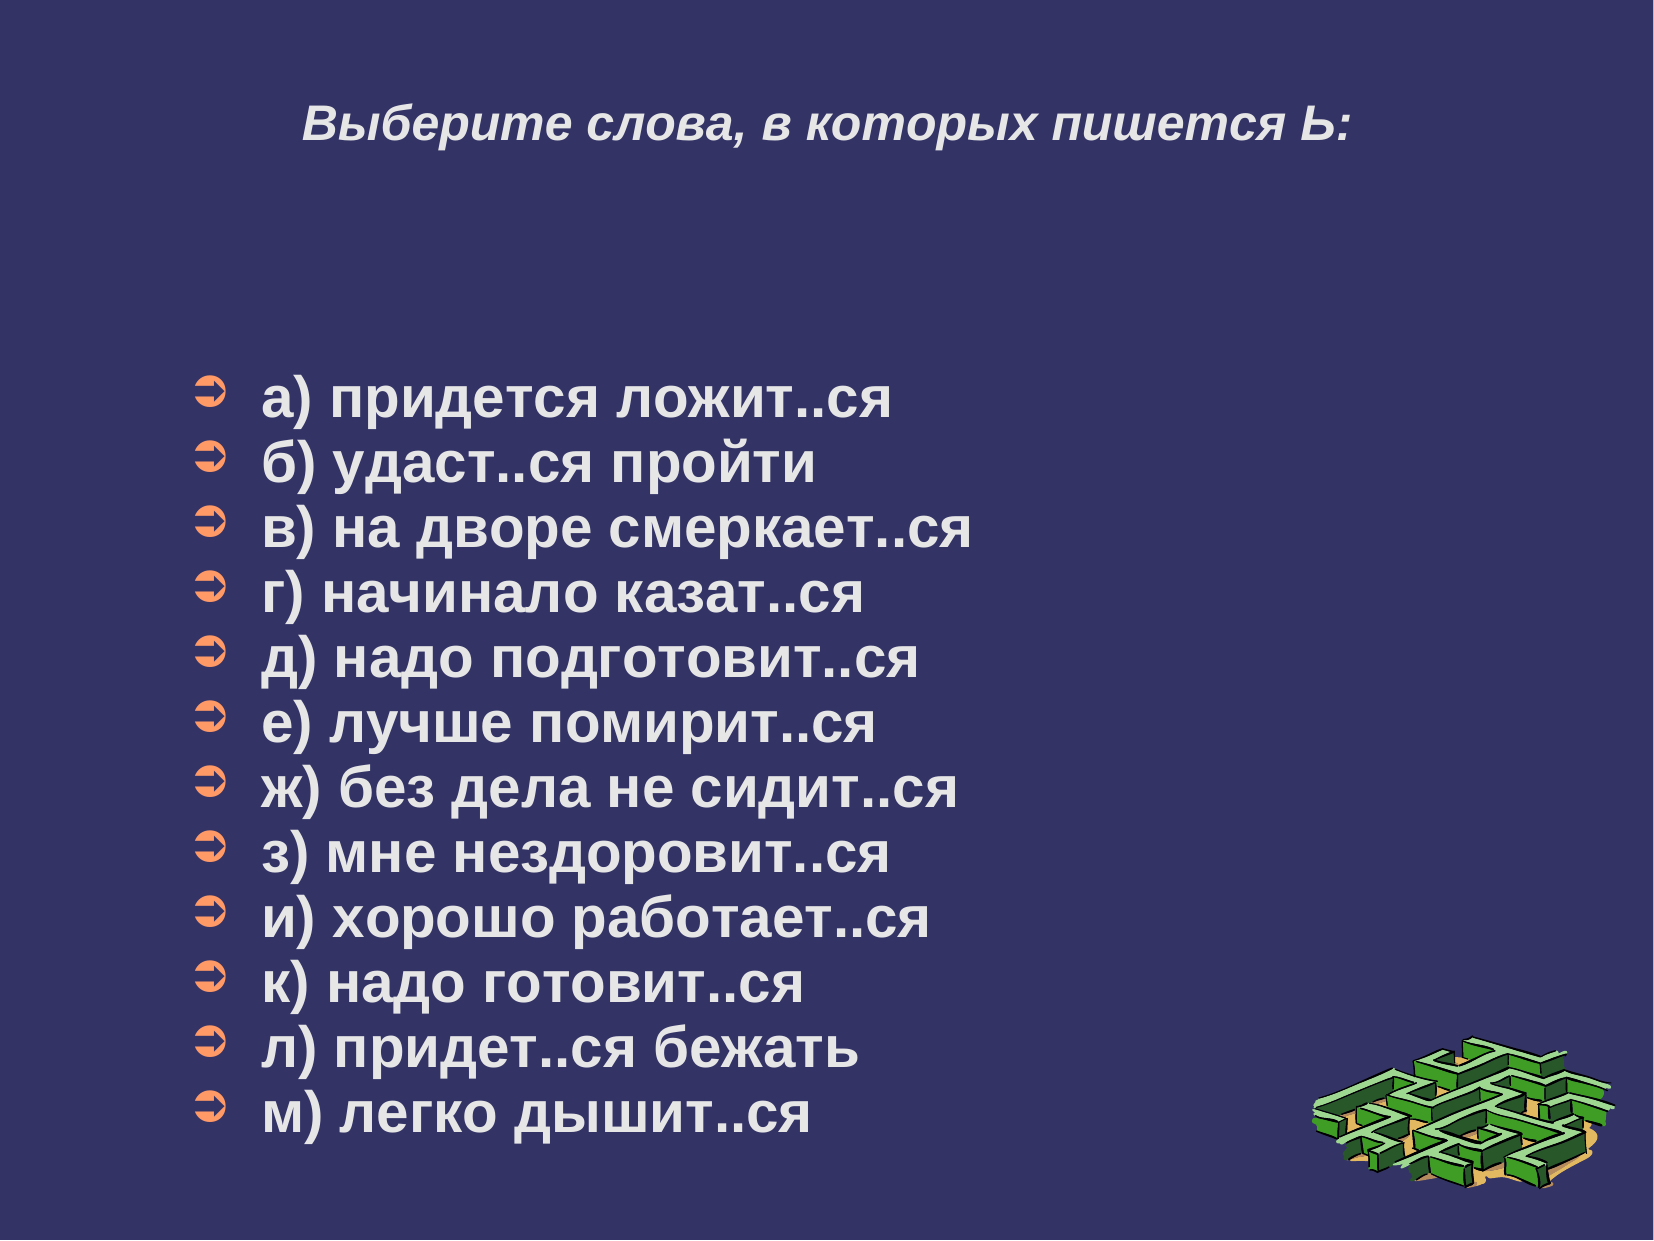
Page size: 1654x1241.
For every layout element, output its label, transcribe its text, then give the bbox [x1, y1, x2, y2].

title Выберите слова, в которых пишется Ь: [121, 19, 1534, 227]
list а) придется ложит..ся б) удаст..ся пройти в) на дворе смеркает..ся г) начинало казат..ся д) надо подготовит..ся е) лучше помирит..ся ж) без дела не сидит..ся з) мне нездоровит..ся и) хорошо работает..ся к) надо готовит..ся л) придет..ся бежать м) легко дышит..ся [178, 364, 1570, 1163]
